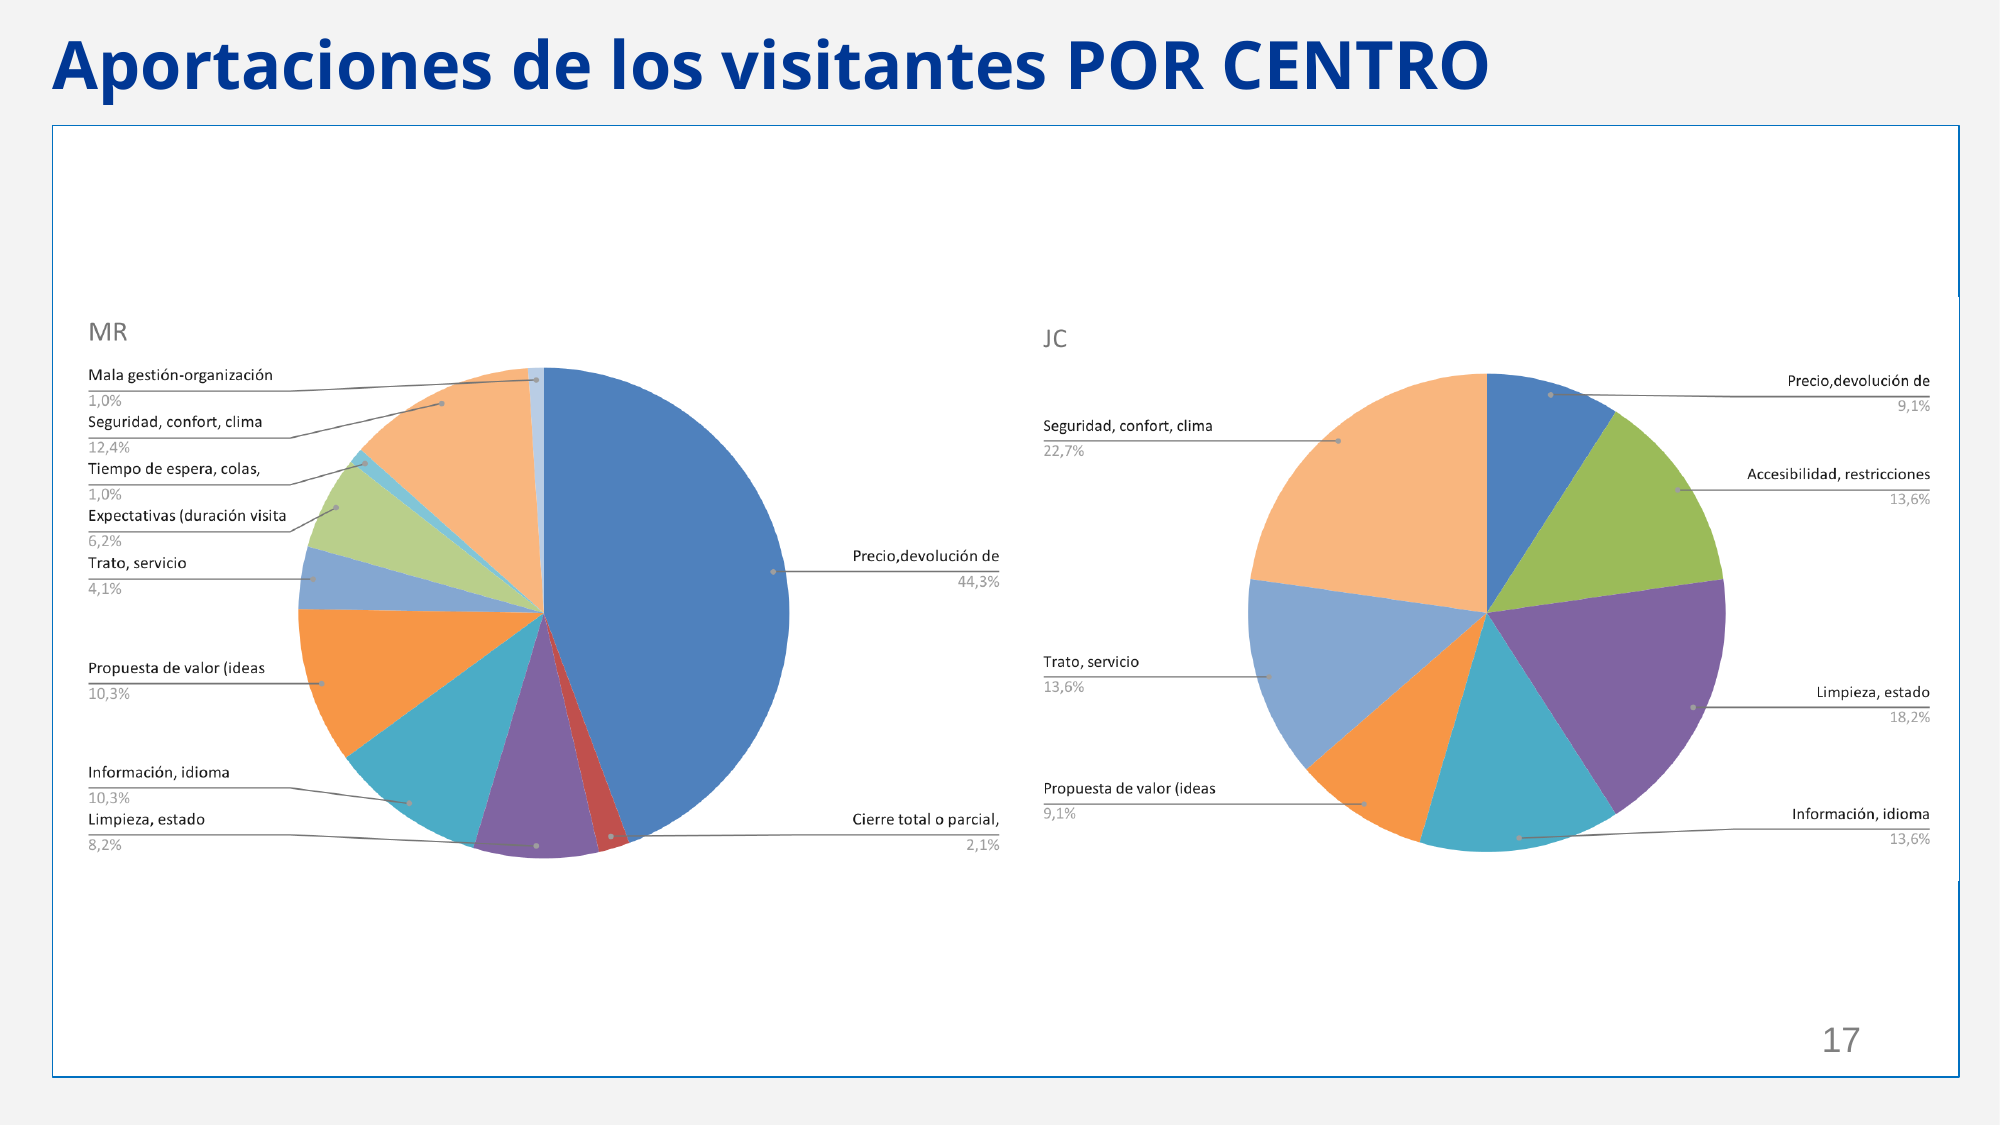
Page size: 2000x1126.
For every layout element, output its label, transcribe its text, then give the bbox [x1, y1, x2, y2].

slide_number <number> [1412, 1008, 1880, 1069]
picture [58, 289, 1959, 889]
text_box Aportaciones de los visitantes POR CENTRO [52, 0, 1945, 125]
text_box [52, 125, 1959, 1078]
